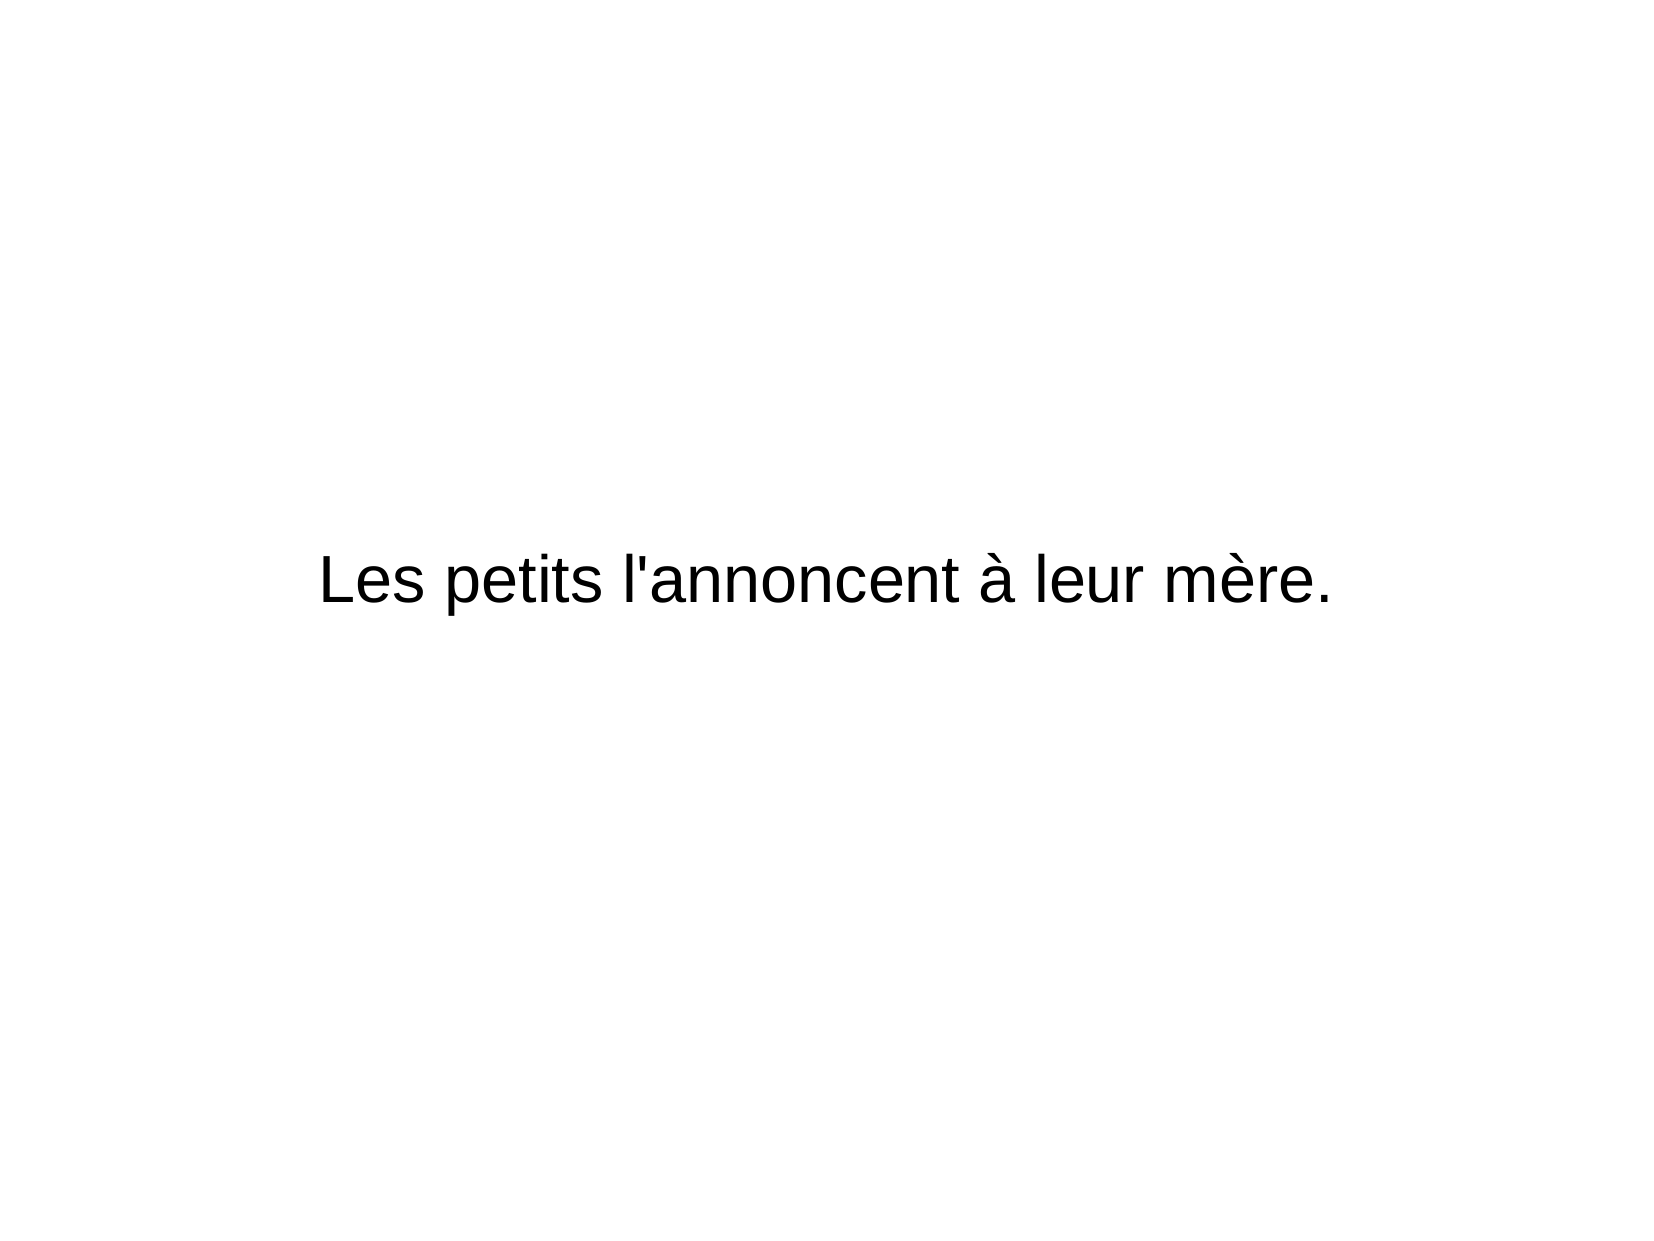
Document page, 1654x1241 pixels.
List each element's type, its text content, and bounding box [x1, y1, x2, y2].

subtitle Les petits l'annoncent à leur mère. [82, 56, 1571, 1102]
